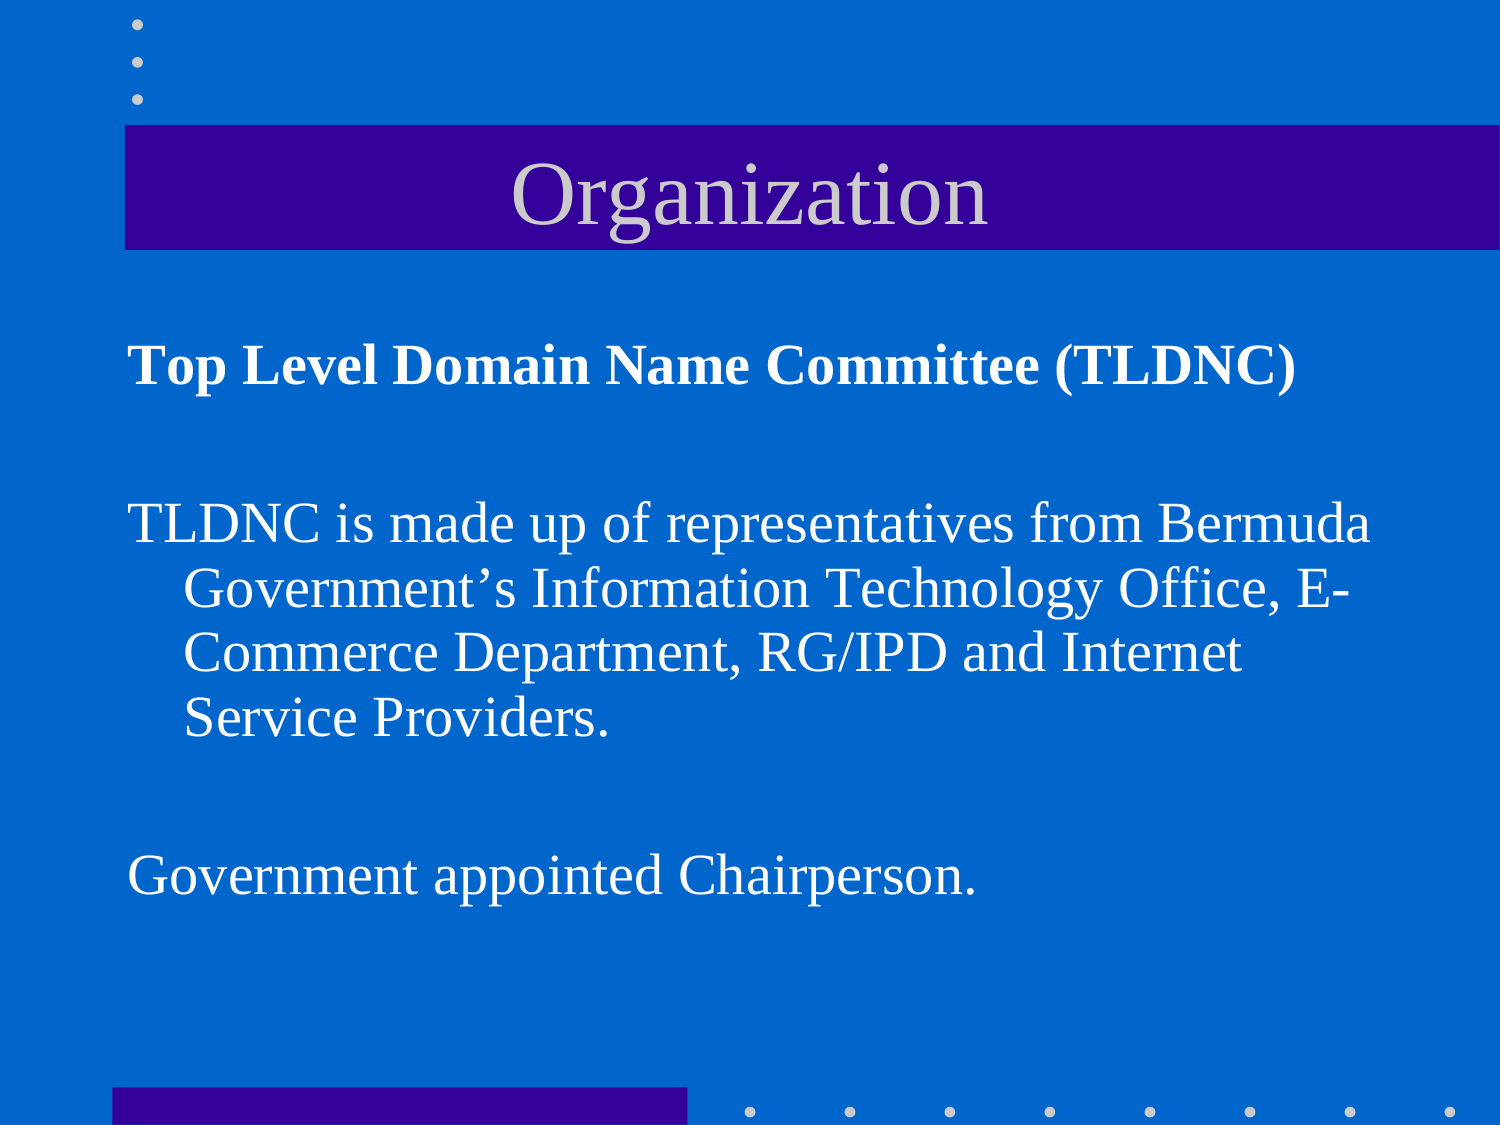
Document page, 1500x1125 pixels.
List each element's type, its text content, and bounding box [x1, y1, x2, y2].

title Organization [112, 99, 1388, 288]
list Top Level Domain Name Committee (TLDNC) TLDNC is made up of representatives from Bermuda Government’s Information Technology Office, E-Commerce Department, RG/IPD and Internet Service Providers. Government appointed Chairperson. [112, 324, 1388, 1001]
